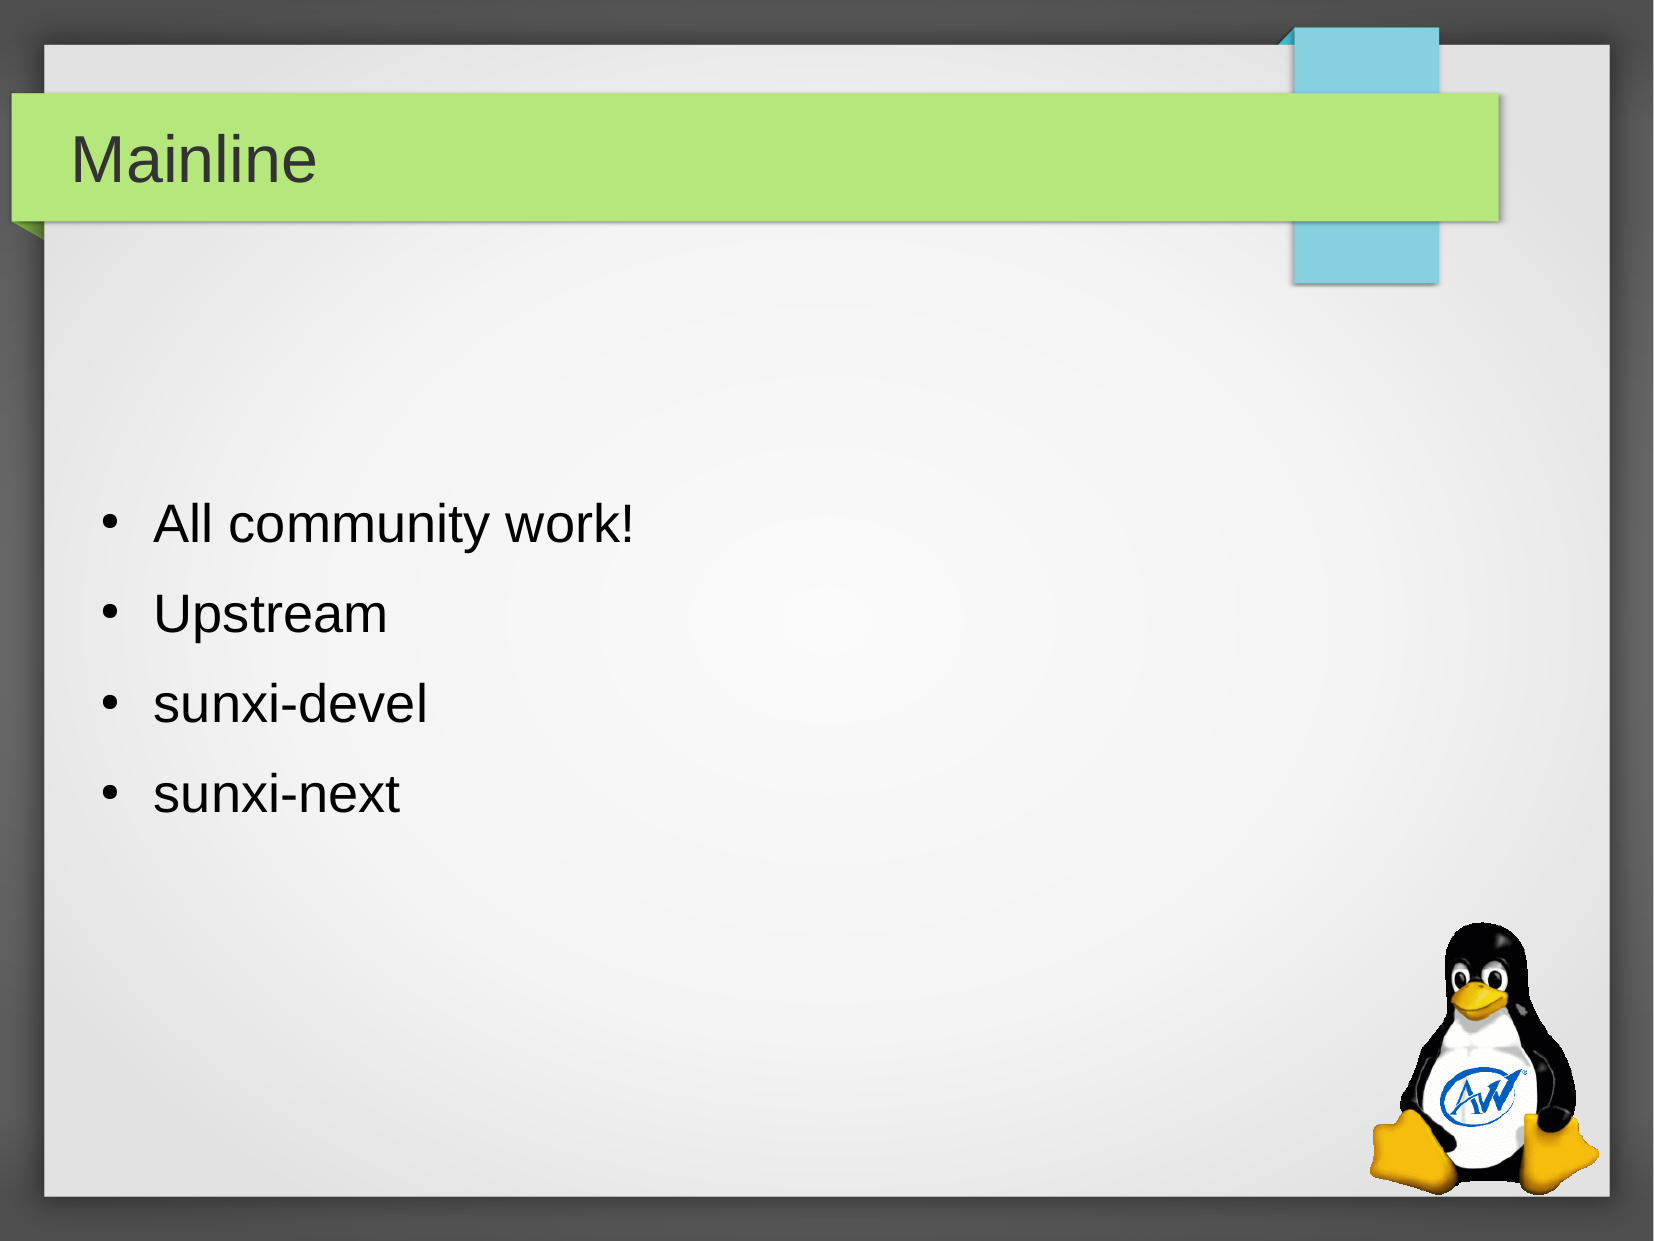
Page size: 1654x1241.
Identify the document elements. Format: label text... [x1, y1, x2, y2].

list All community work! Upstream sunxi-devel sunxi-next [82, 343, 1538, 1063]
title Mainline [70, 106, 1229, 213]
picture [0, 0, 1654, 1241]
